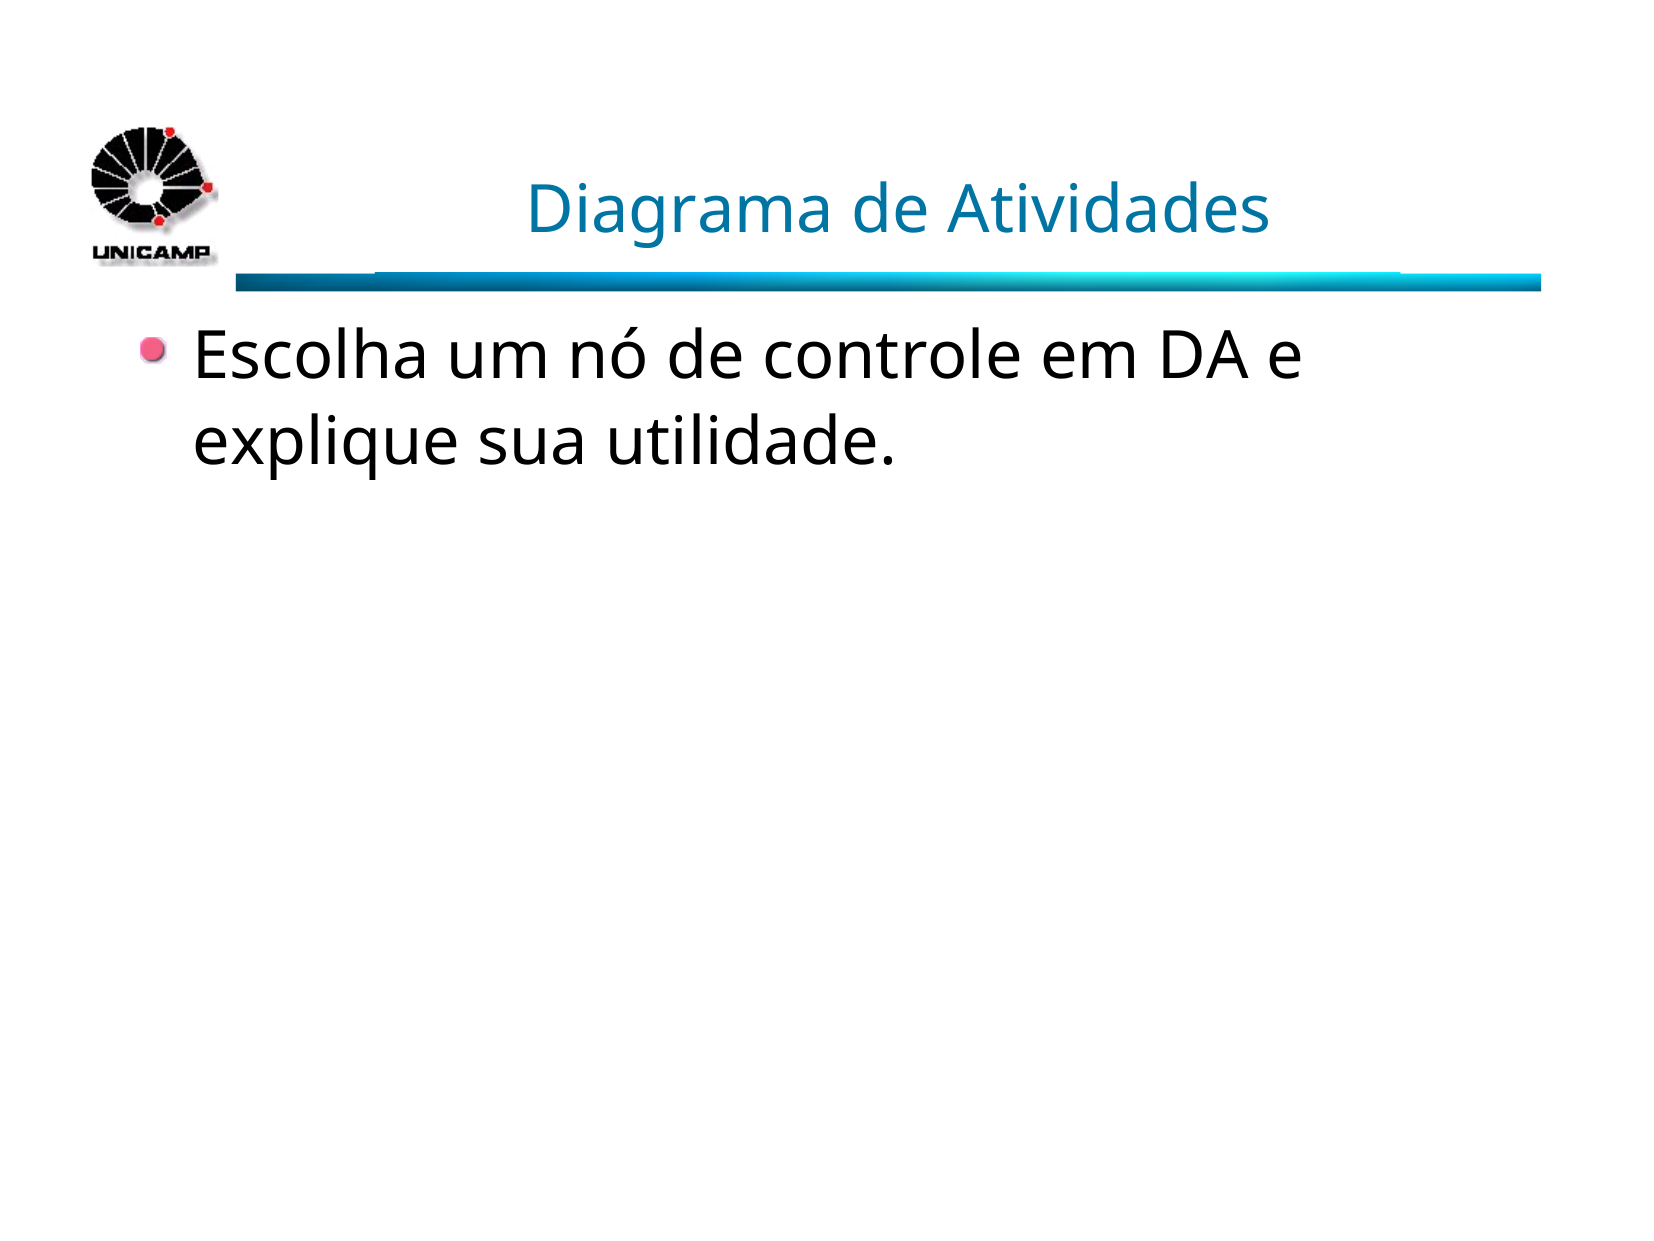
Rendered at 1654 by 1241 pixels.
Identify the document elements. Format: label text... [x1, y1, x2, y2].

picture [125, 272, 1654, 295]
list Escolha um nó de controle em DA e explique sua utilidade. [121, 309, 1534, 1182]
title Diagrama de Atividades [264, 42, 1534, 250]
